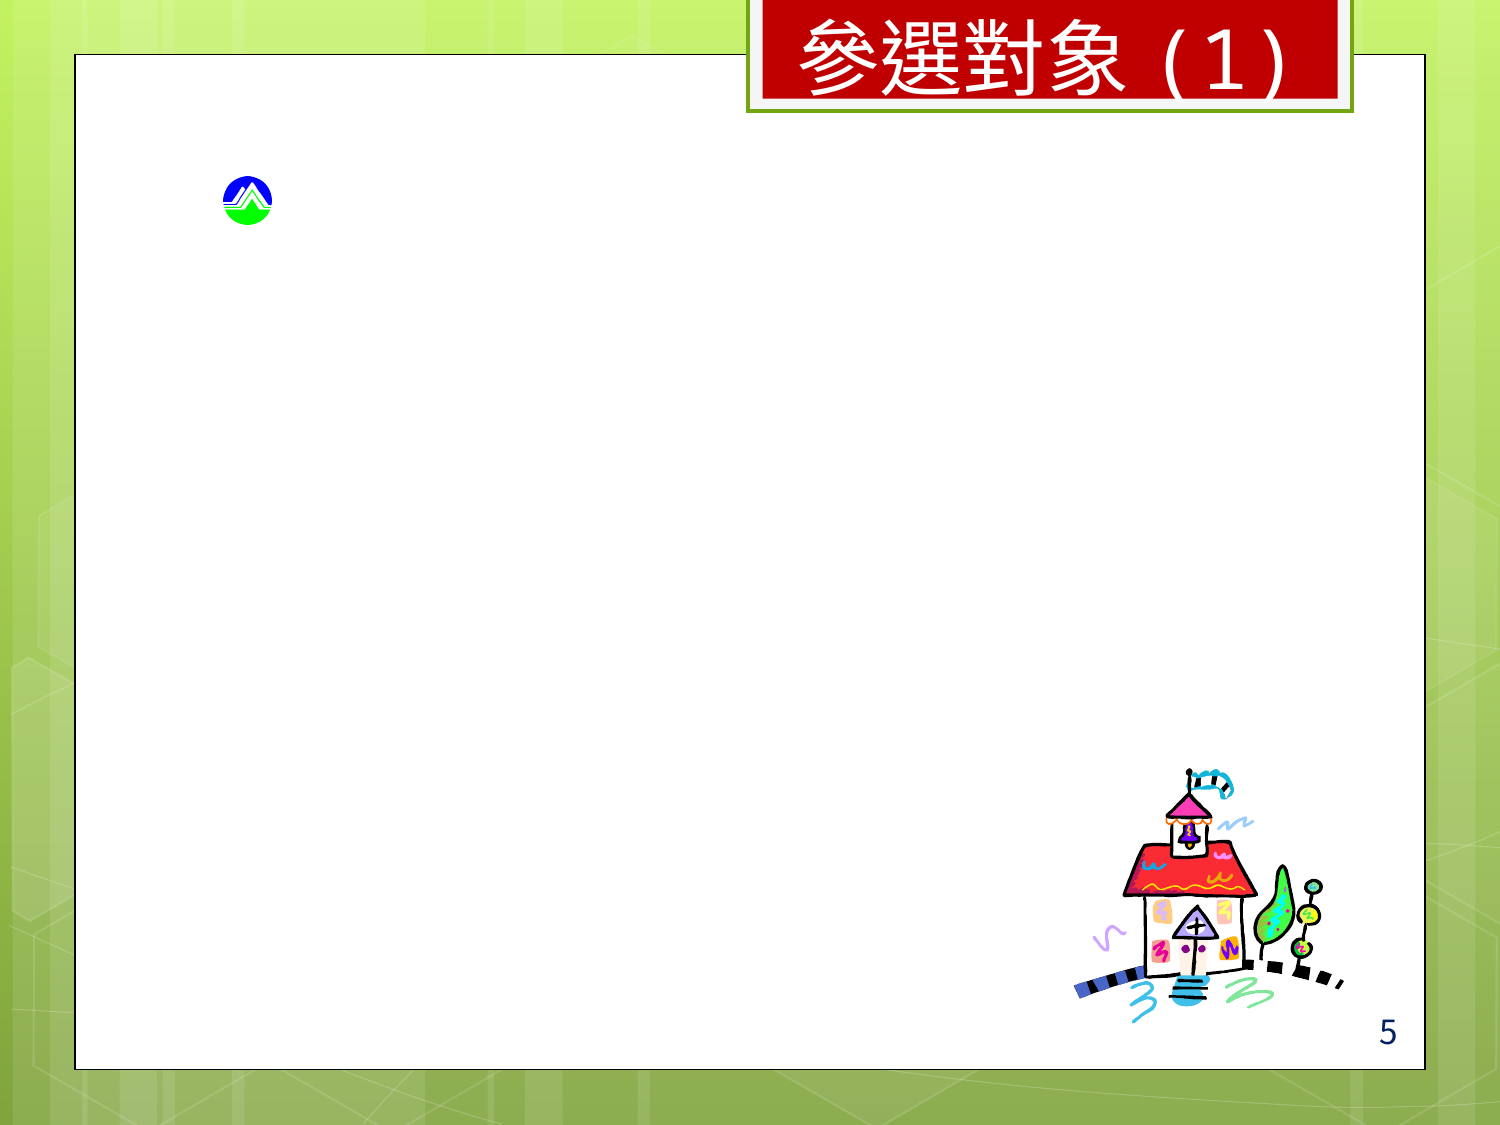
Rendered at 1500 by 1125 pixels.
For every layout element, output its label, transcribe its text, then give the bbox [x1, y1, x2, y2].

picture [1069, 763, 1349, 1003]
list 團體組：經政府主管機關核准立案、登記之團體（包括財團法人及社團法人)。 民營事業組：經政府主管機關核准立案、登記之事業，如大眾傳播 事業、一般公司行號、工廠、服務業等。 學校組：公私立大專院校所、高中（職）校、國民中學、國民小學等學校。 [112, 137, 1388, 1035]
text_box <編號> [838, 1003, 1413, 1064]
title 參選對象(1) [471, 0, 1500, 114]
